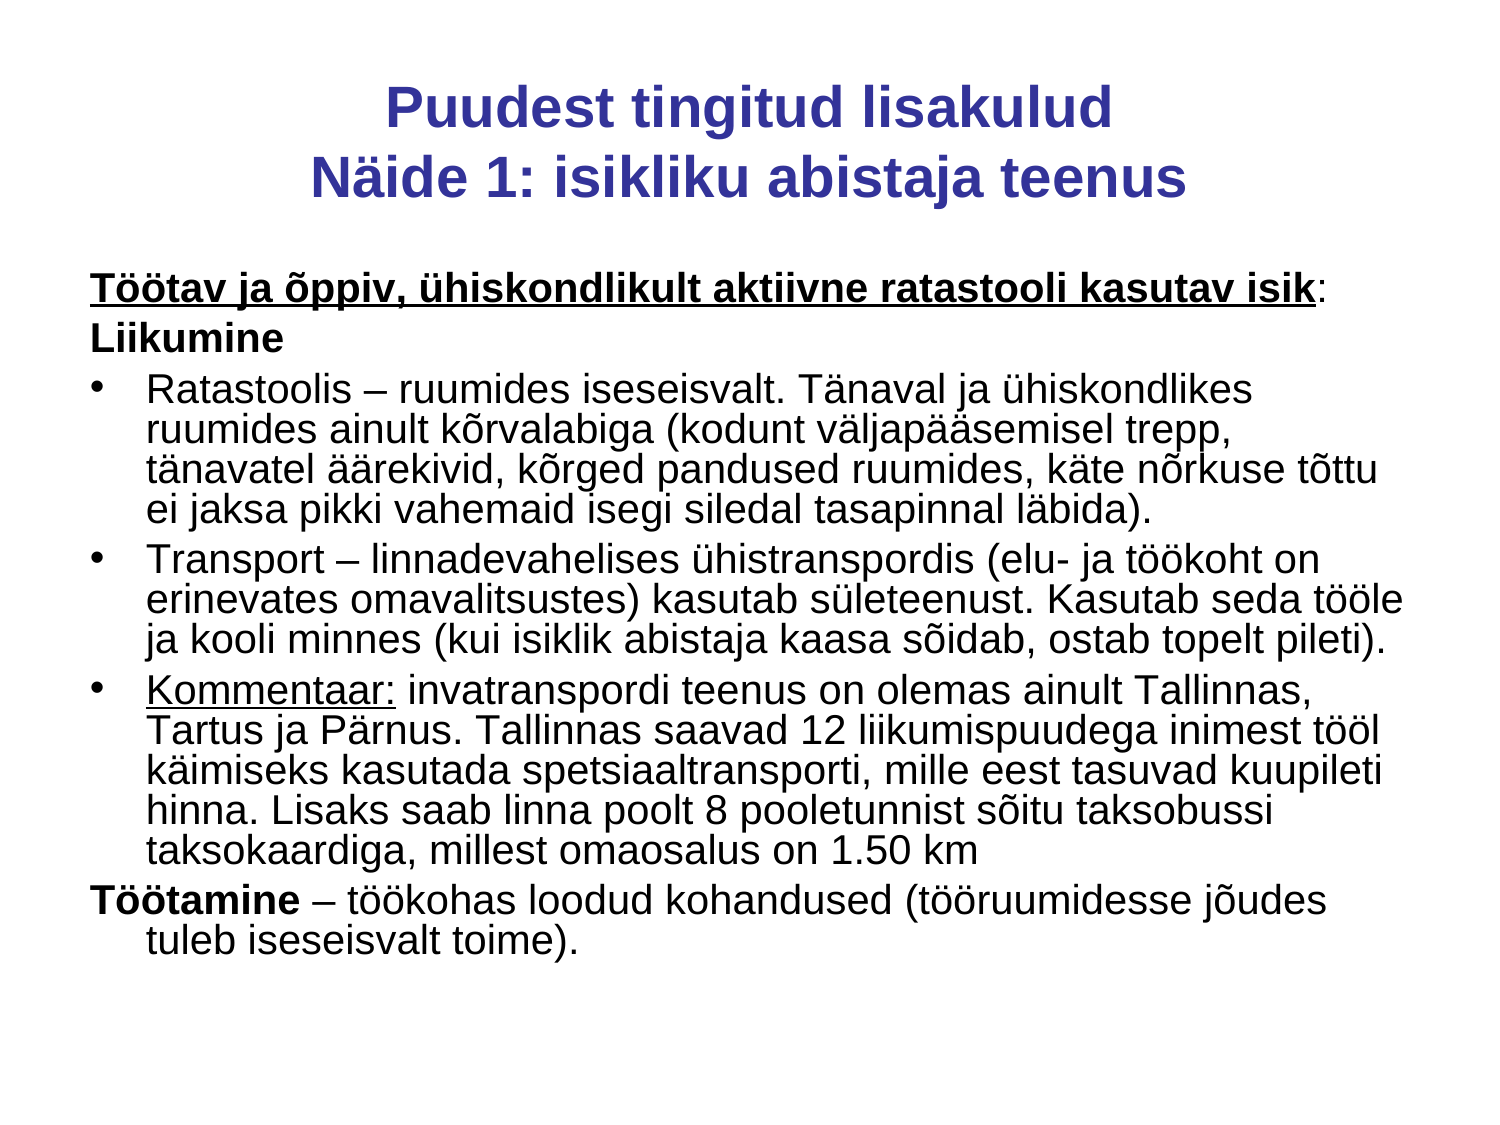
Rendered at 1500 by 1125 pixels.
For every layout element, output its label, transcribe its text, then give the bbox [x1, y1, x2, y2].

title Puudest tingitud lisakulud Näide 1: isikliku abistaja teenus [75, 45, 1426, 233]
list Töötav ja õppiv, ühiskondlikult aktiivne ratastooli kasutav isik: Liikumine Ratastoolis – ruumides iseseisvalt. Tänaval ja ühiskondlikes ruumides ainult kõrvalabiga (kodunt väljapääsemisel trepp, tänavatel äärekivid, kõrged pandused ruumides, käte nõrkuse tõttu ei jaksa pikki vahemaid isegi siledal tasapinnal läbida). Transport – linnadevahelises ühistranspordis (elu- ja töökoht on erinevates omavalitsustes) kasutab sületeenust. Kasutab seda tööle ja kooli minnes (kui isiklik abistaja kaasa sõidab, ostab topelt pileti). Kommentaar: invatranspordi teenus on olemas ainult Tallinnas, Tartus ja Pärnus. Tallinnas saavad 12 liikumispuudega inimest tööl käimiseks kasutada spetsiaaltransporti, mille eest tasuvad kuupileti hinna. Lisaks saab linna poolt 8 pooletunnist sõitu taksobussi taksokaardiga, millest omaosalus on 1.50 km Töötamine – töökohas loodud kohandused (tööruumidesse jõudes tuleb iseseisvalt toime). [75, 262, 1426, 1005]
